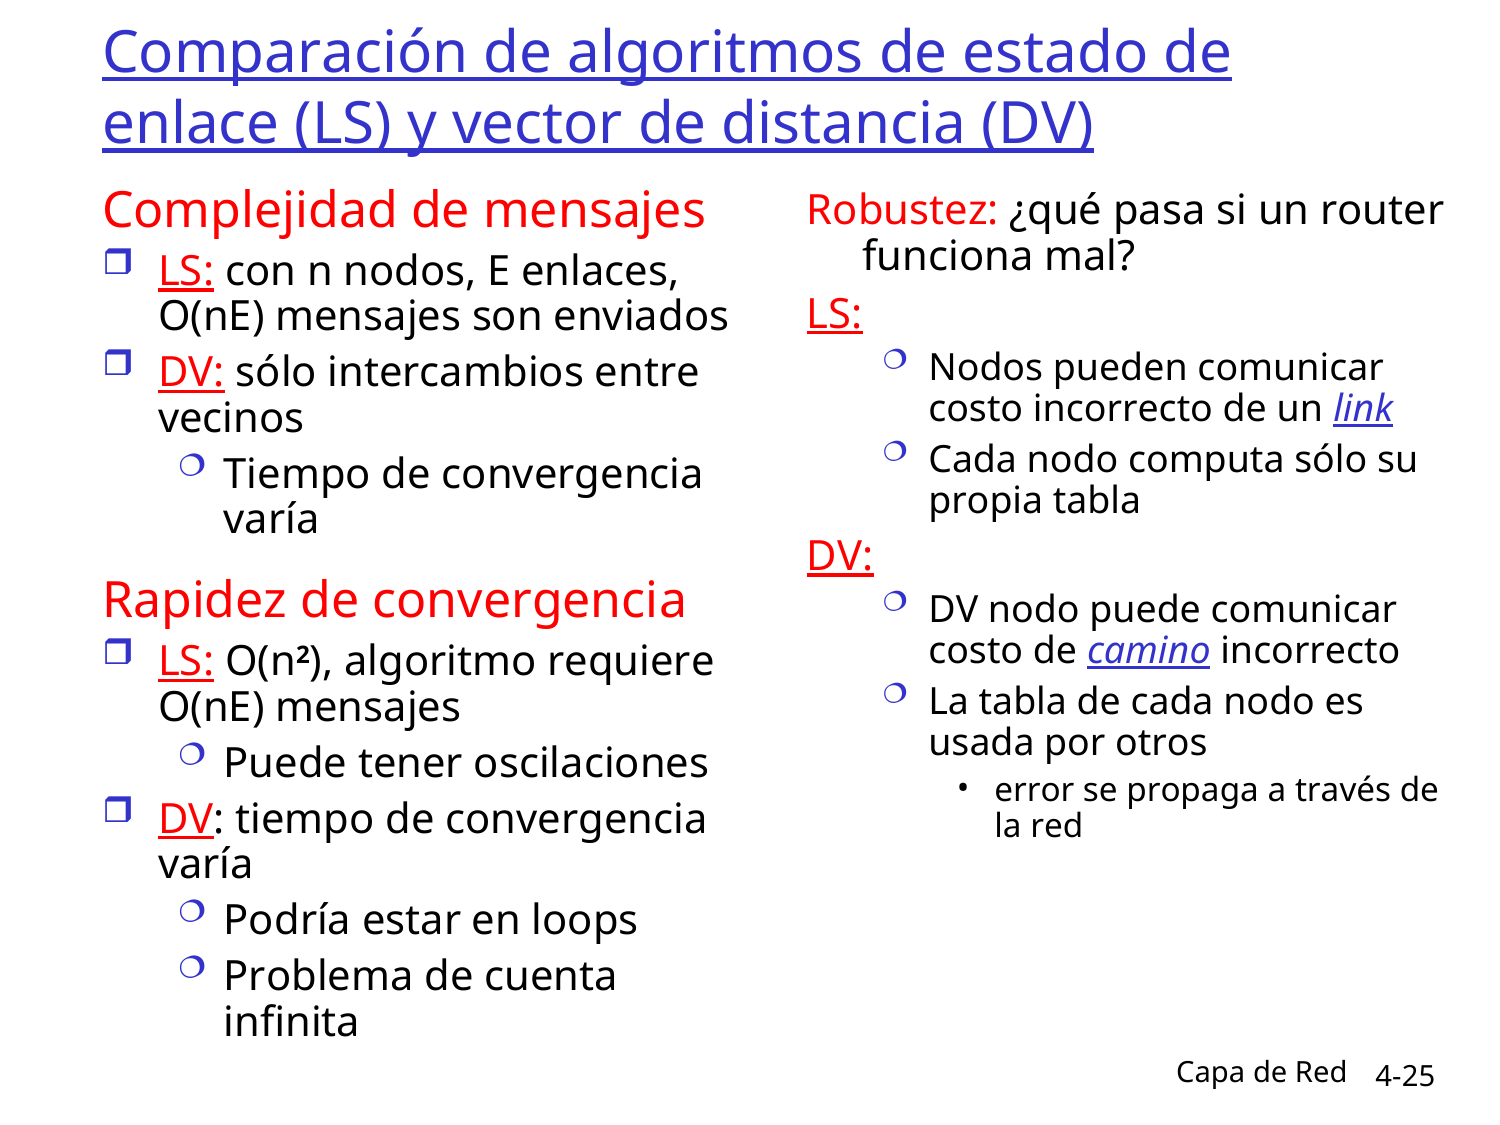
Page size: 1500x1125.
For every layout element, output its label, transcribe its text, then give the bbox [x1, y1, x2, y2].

list Complejidad de mensajes LS: con n nodos, E enlaces, O(nE) mensajes son enviados DV: sólo intercambios entre vecinos Tiempo de convergencia varía Rapidez de convergencia LS: O(n2), algoritmo requiere O(nE) mensajes Puede tener oscilaciones DV: tiempo de convergencia varía Podría estar en loops Problema de cuenta infinita [87, 176, 759, 1066]
title Comparación de algoritmos de estado de enlace (LS) y vector de distancia (DV) [87, 7, 1363, 167]
list Robustez: ¿qué pasa si un router funciona mal? LS: Nodos pueden comunicar costo incorrecto de un link Cada nodo computa sólo su propia tabla DV: DV nodo puede comunicar costo de camino incorrecto La tabla de cada nodo es usada por otros error se propaga a través de la red [792, 180, 1464, 1066]
